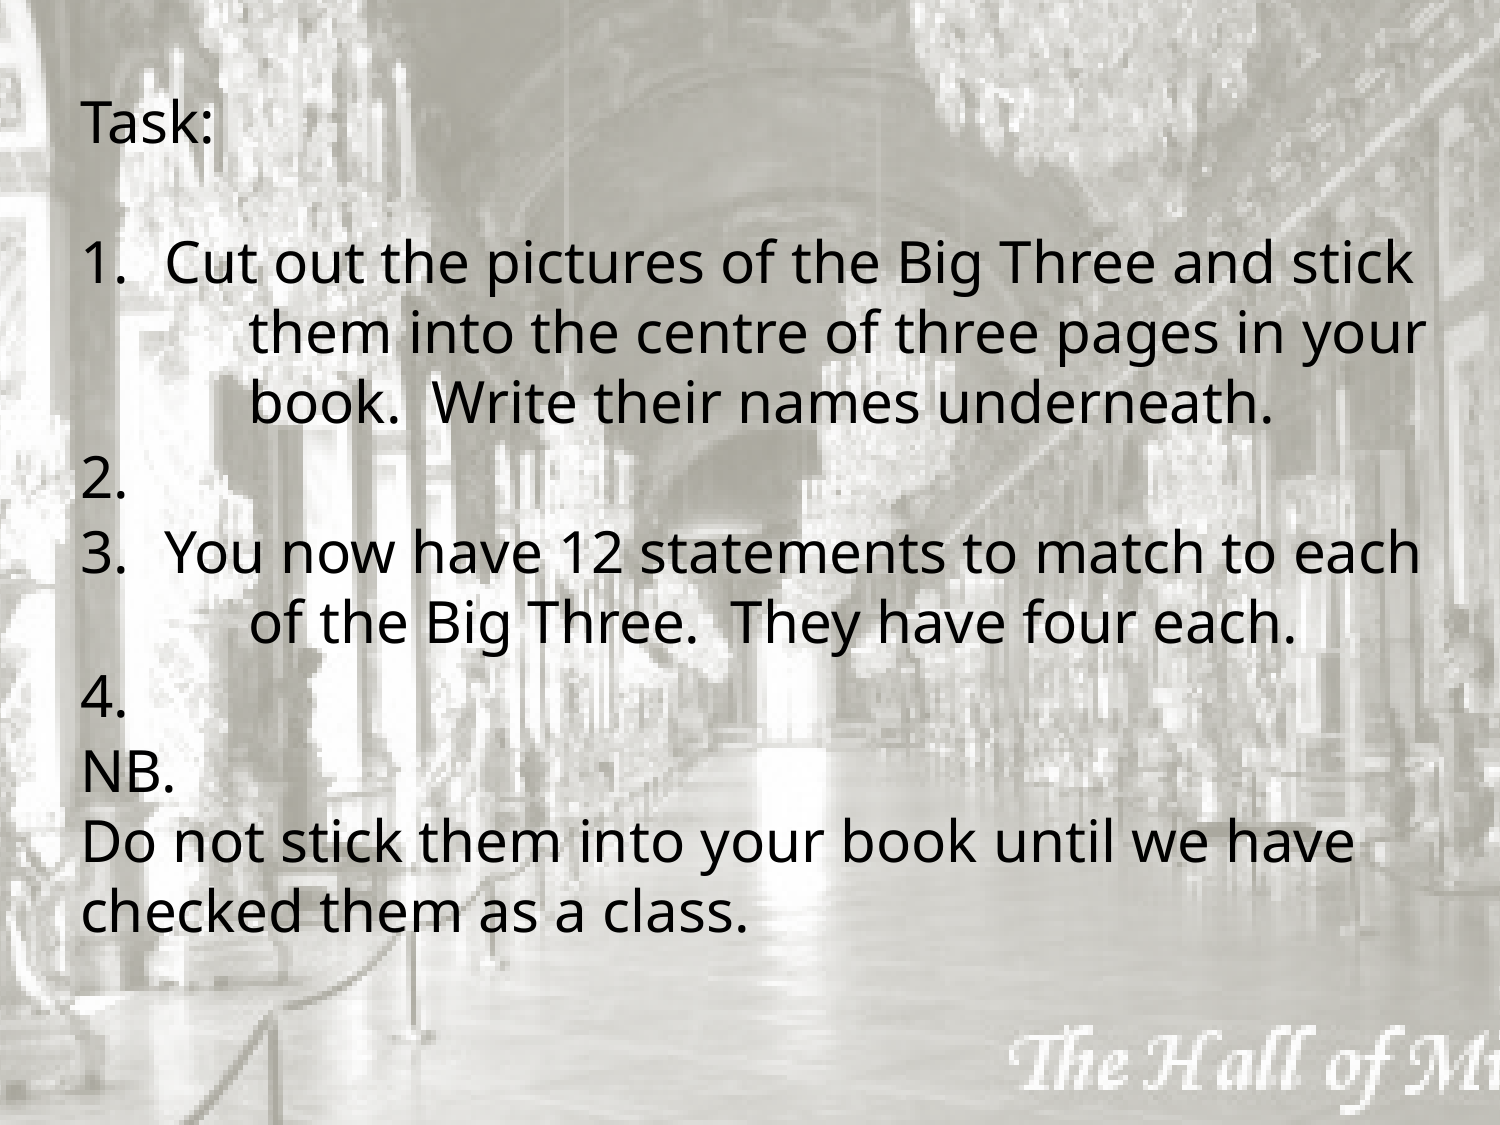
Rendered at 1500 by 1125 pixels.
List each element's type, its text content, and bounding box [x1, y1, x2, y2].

text_box Task: Cut out the pictures of the Big Three and stick them into the centre of three pages in your book. Write their names underneath. You now have 12 statements to match to each of the Big Three. They have four each. NB. Do not stick them into your book until we have checked them as a class. [64, 78, 1459, 942]
picture [0, 0, 1500, 1125]
